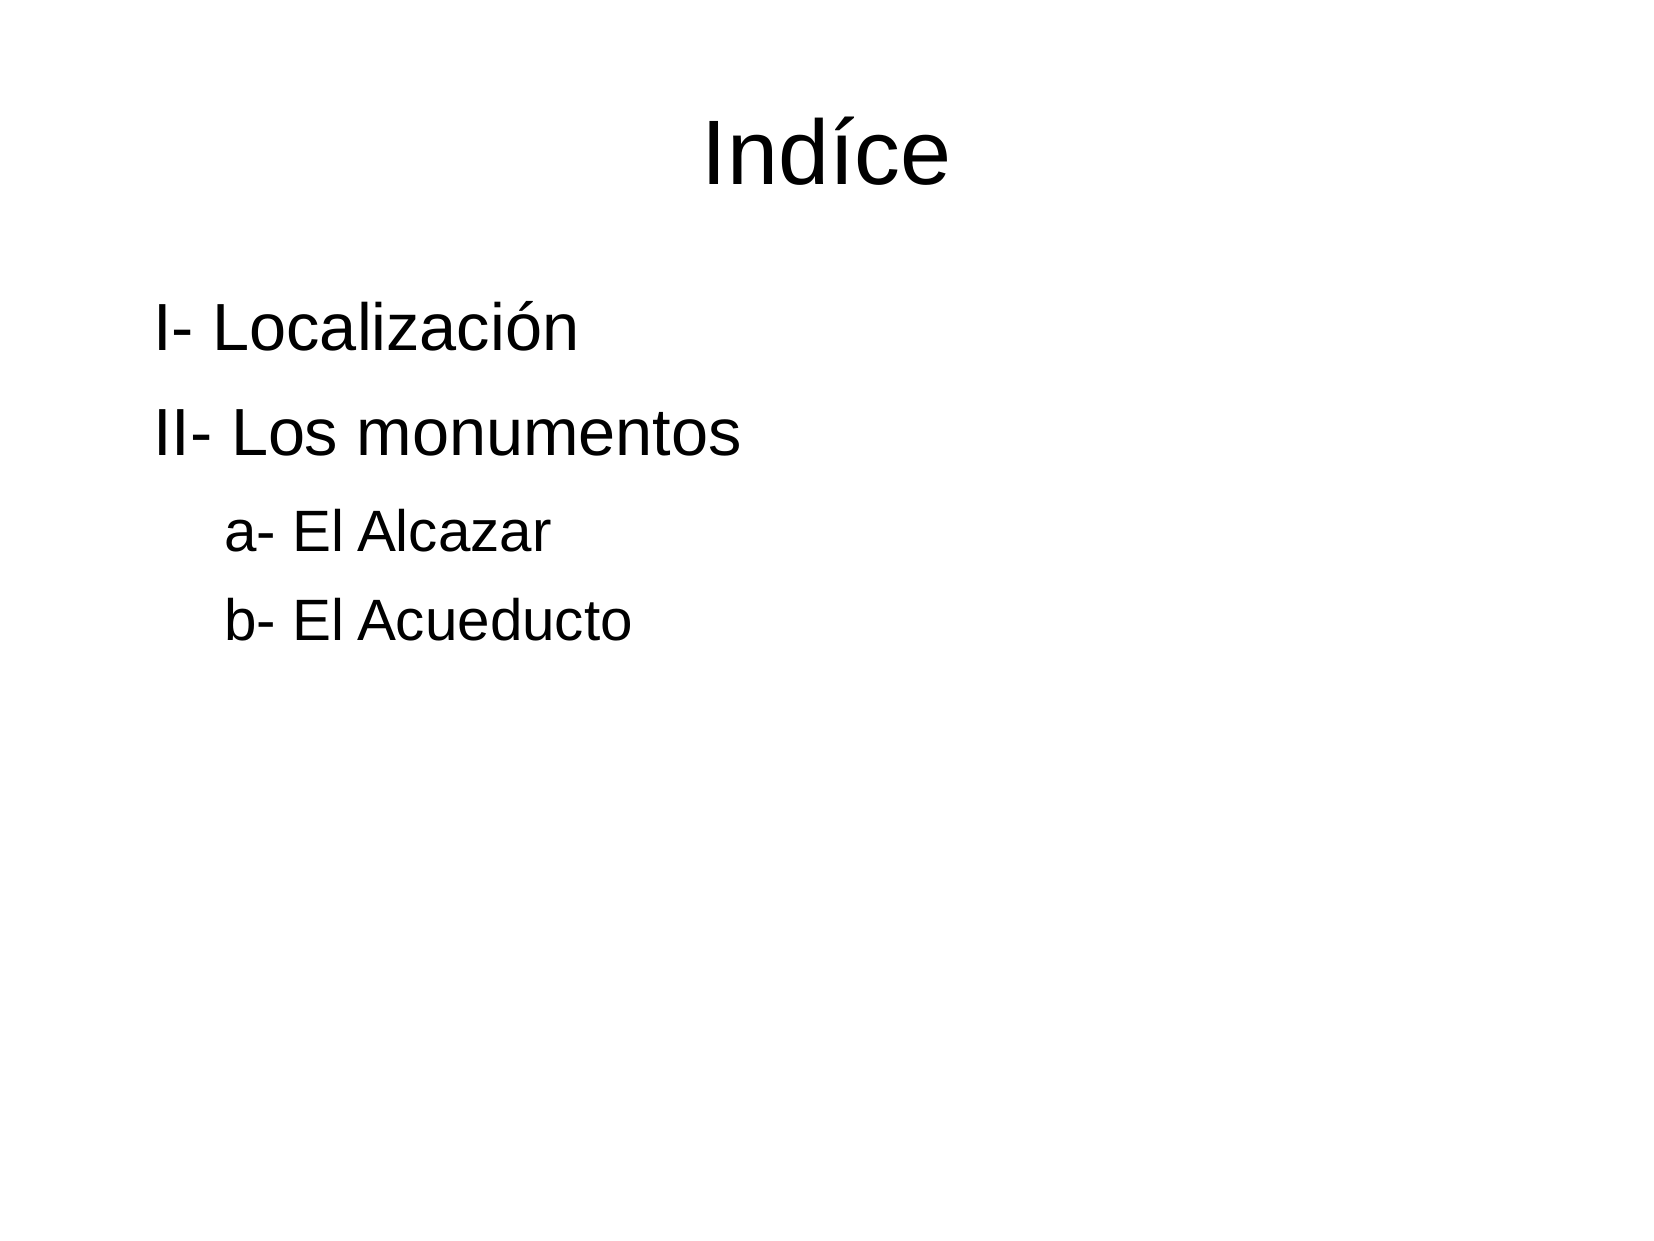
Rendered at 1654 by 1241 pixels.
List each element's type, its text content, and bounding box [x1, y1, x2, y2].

title Indíce [82, 49, 1571, 257]
list I- Localización II- Los monumentos a- El Alcazar b- El Acueducto [82, 290, 1571, 1010]
